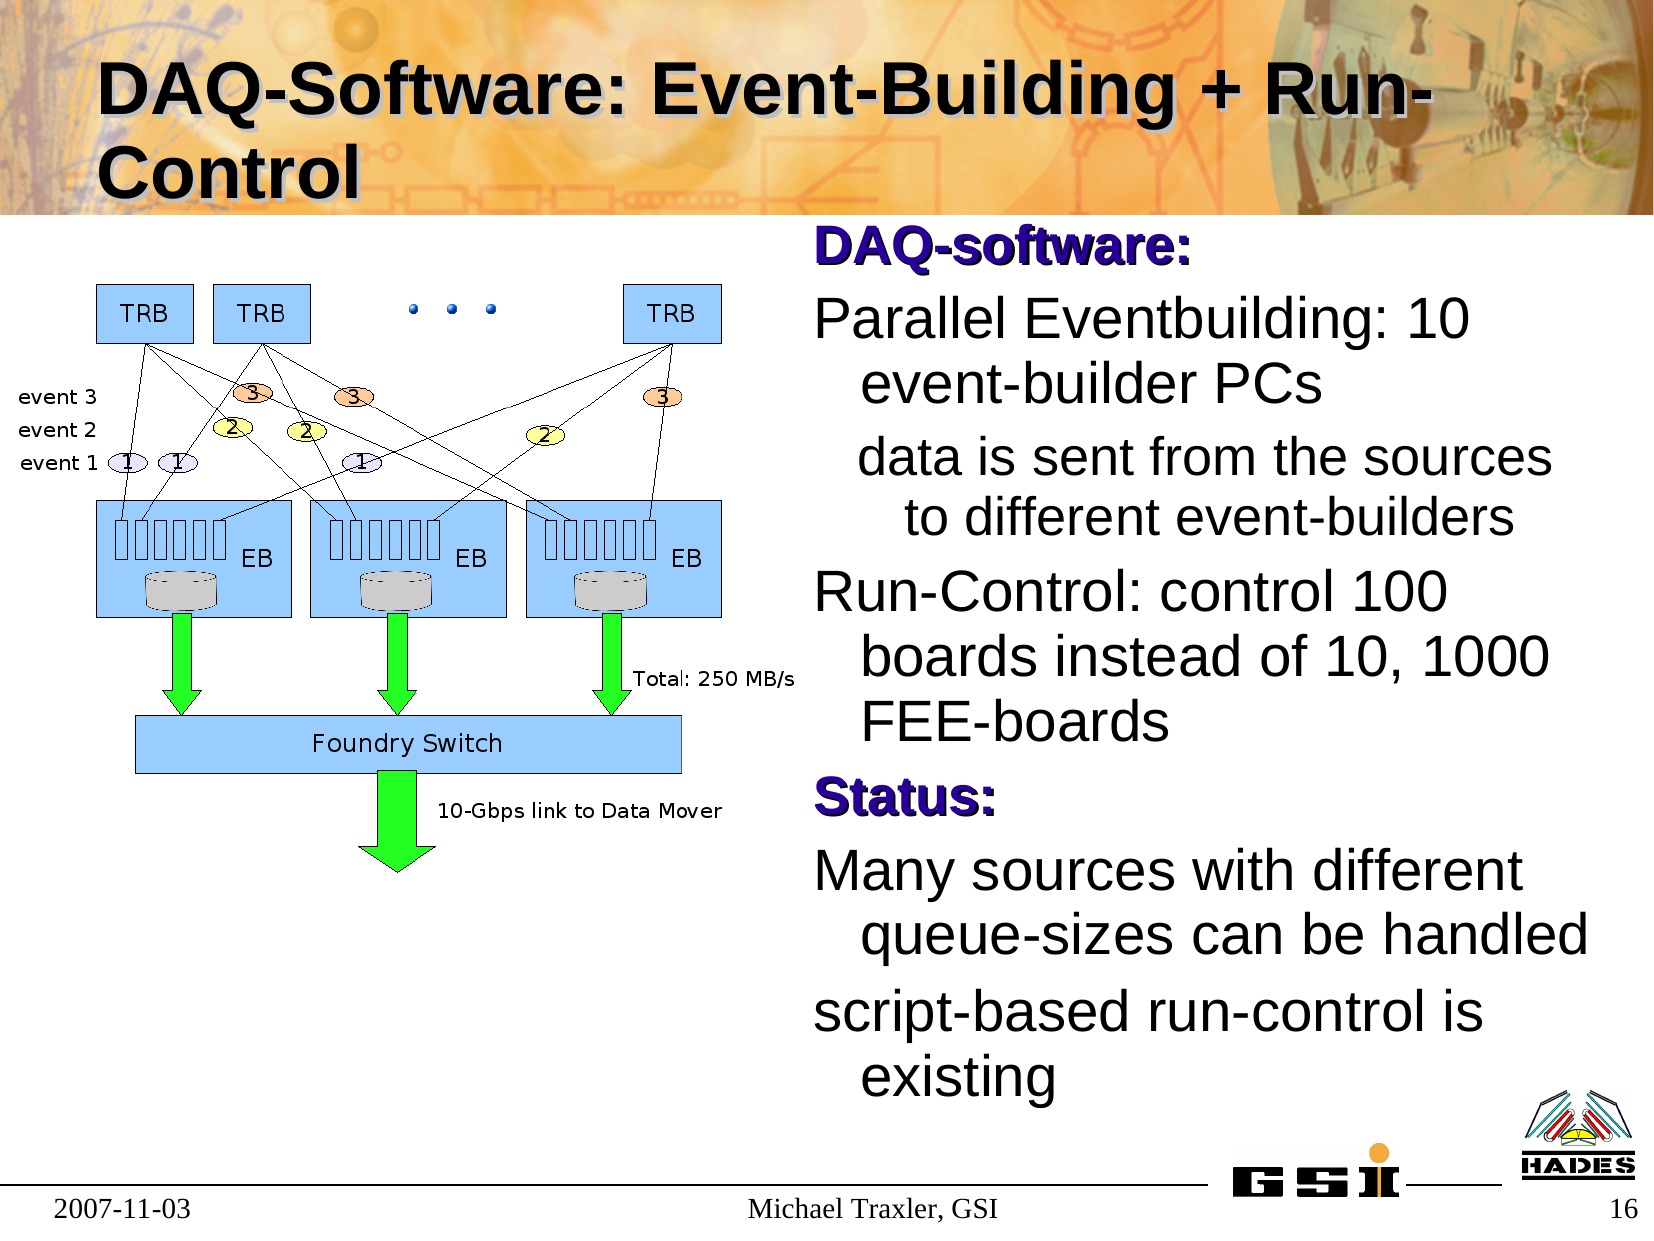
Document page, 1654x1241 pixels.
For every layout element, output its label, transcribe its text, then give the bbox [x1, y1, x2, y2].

picture [17, 247, 815, 891]
picture [0, 0, 1654, 215]
list DAQ-software: Parallel Eventbuilding: 10 event-builder PCs data is sent from the sources to different event-builders Run-Control: control 100 boards instead of 10, 1000 FEE-boards Status: Many sources with different queue-sizes can be handled script-based run-control is existing [738, 214, 1595, 1170]
title DAQ-Software: Event-Building + Run-Control [96, 34, 1502, 227]
picture [1522, 1090, 1635, 1180]
picture [1233, 1170, 1399, 1197]
